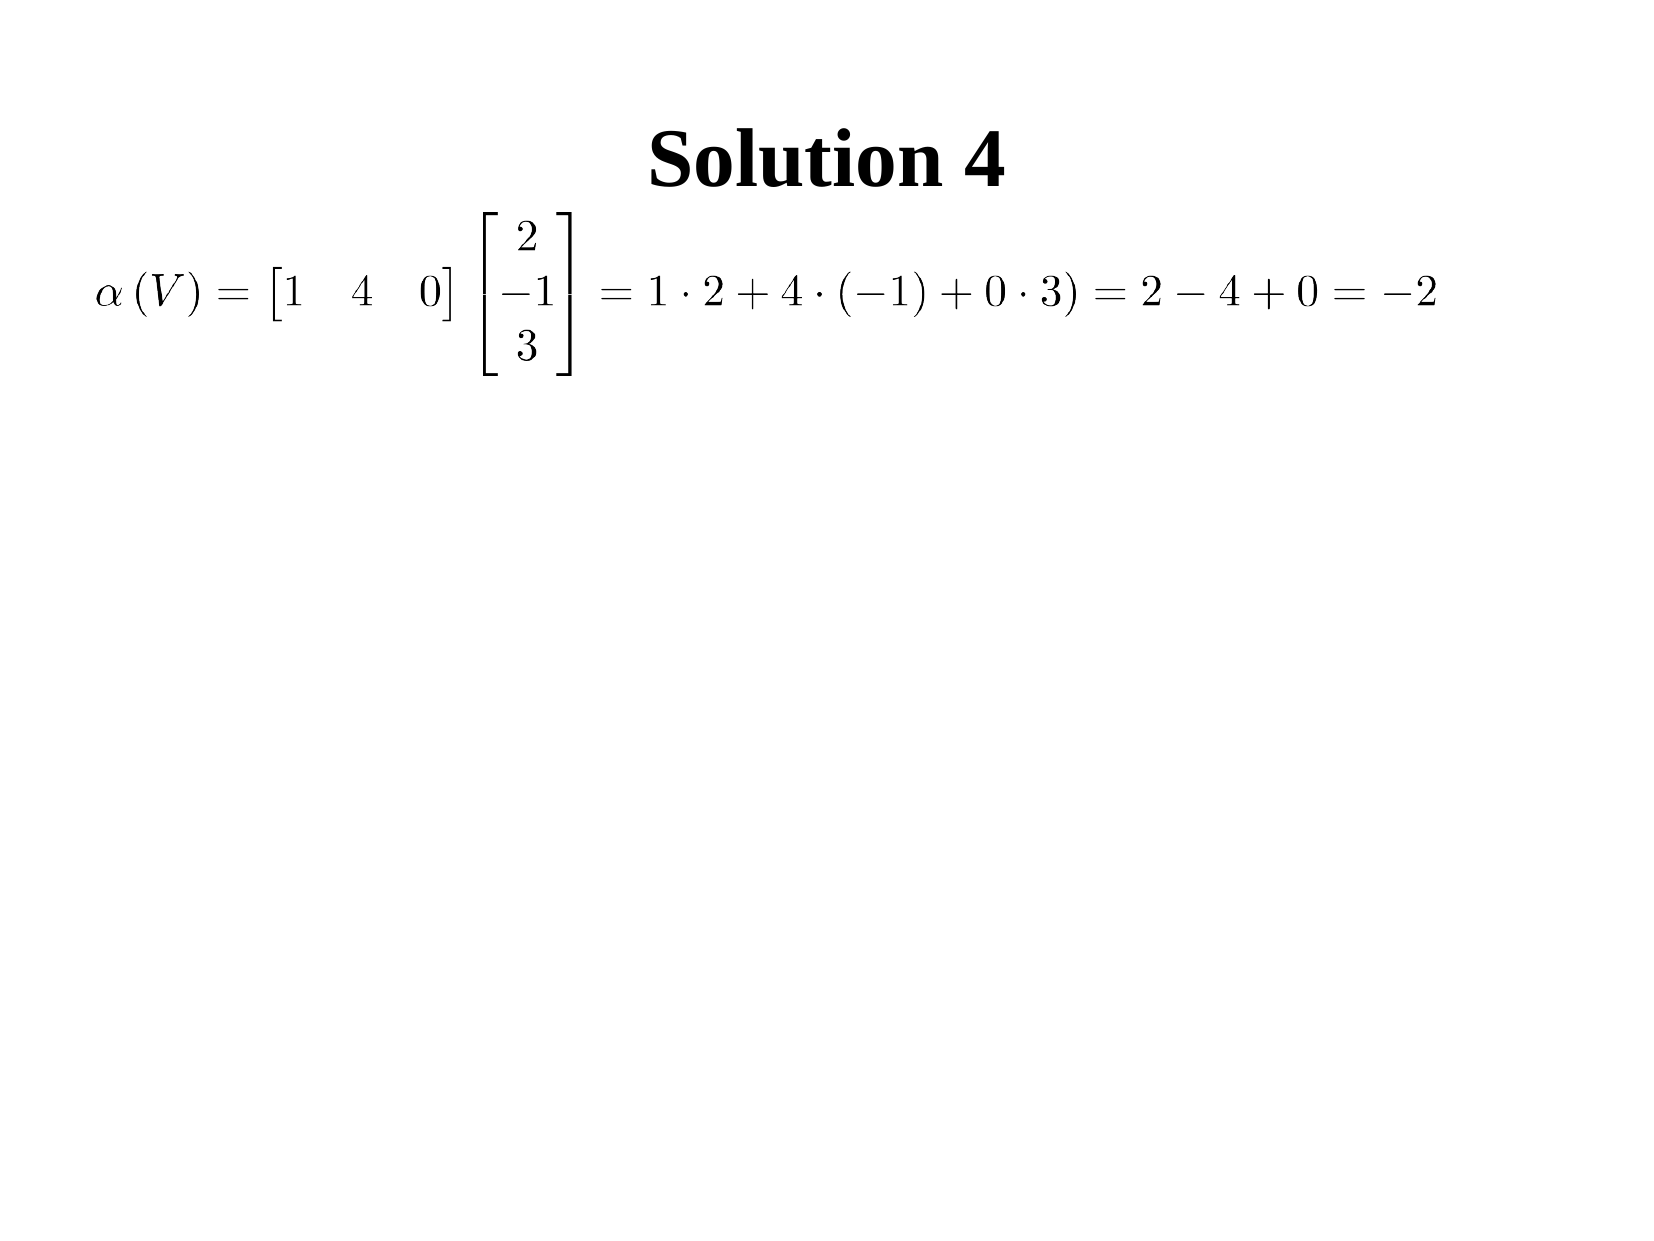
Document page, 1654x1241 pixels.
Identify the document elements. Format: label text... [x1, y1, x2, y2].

title Solution 4 [82, 49, 1571, 257]
picture [96, 212, 1436, 377]
